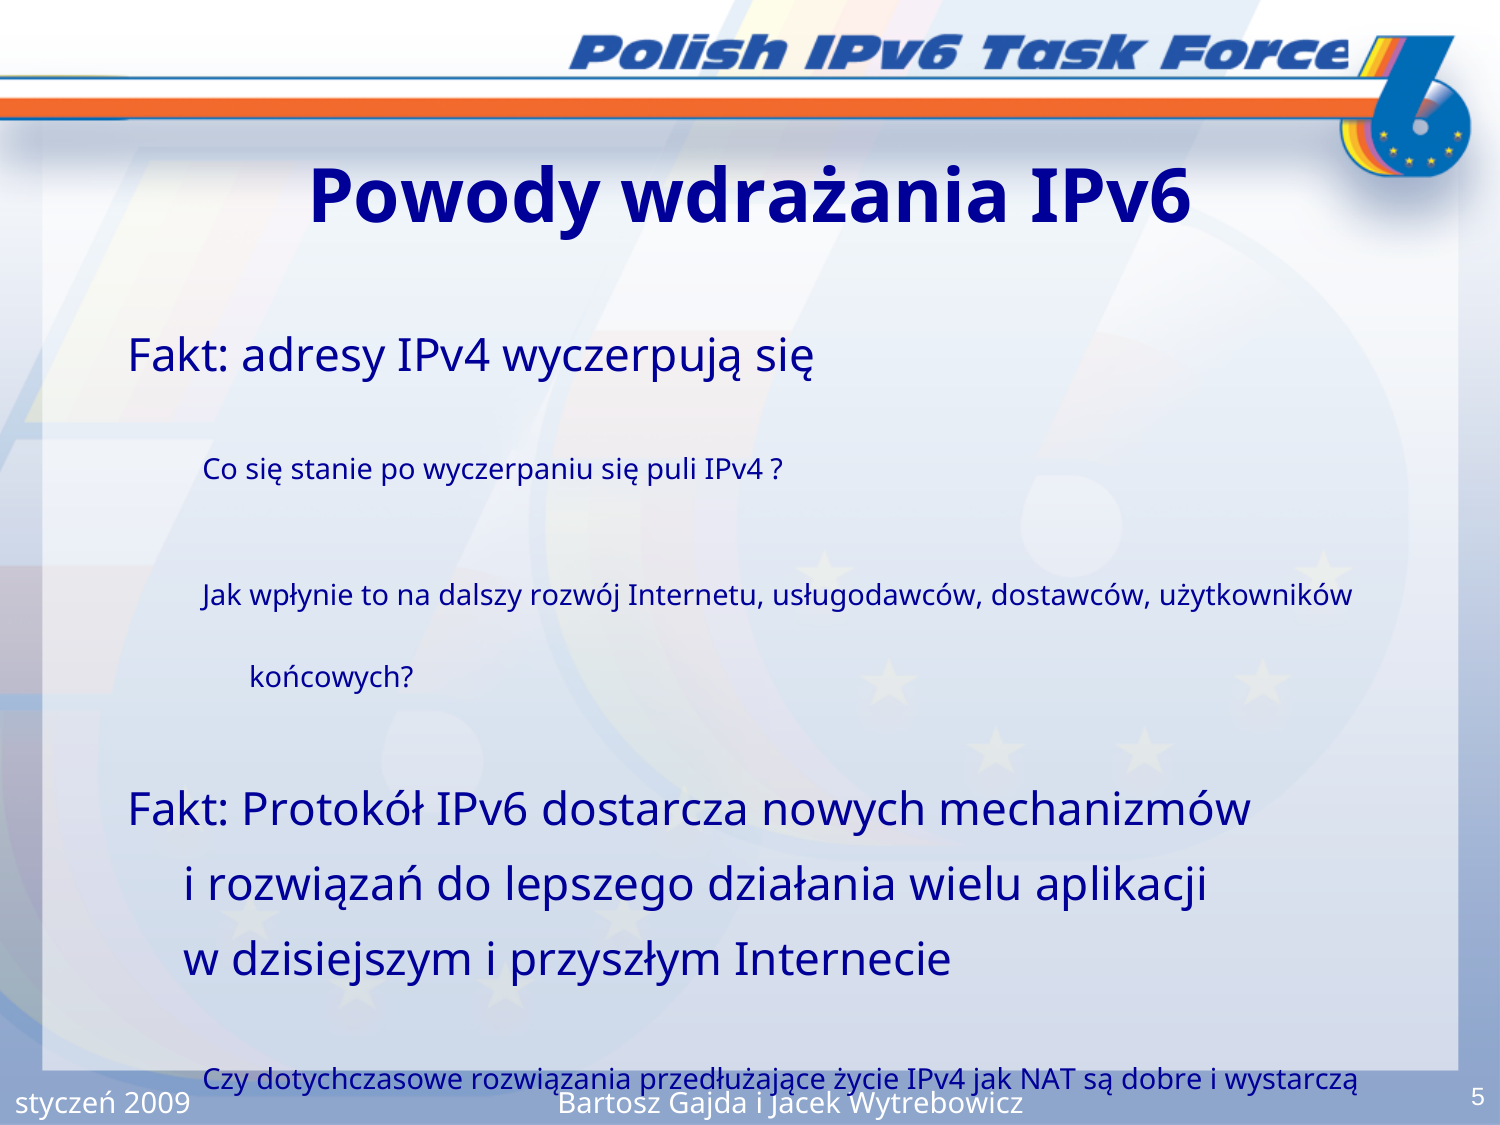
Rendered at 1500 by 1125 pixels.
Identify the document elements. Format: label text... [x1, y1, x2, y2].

picture [0, 0, 1500, 1125]
title Powody wdrażania IPv6 [112, 99, 1388, 288]
list Fakt: adresy IPv4 wyczerpują się Co się stanie po wyczerpaniu się puli IPv4 ? Jak wpłynie to na dalszy rozwój Internetu, usługodawców, dostawców, użytkowników końcowych? Fakt: Protokół IPv6 dostarcza nowych mechanizmów i rozwiązań do lepszego działania wielu aplikacji w dzisiejszym i przyszłym Internecie Czy dotychczasowe rozwiązania przedłużające życie IPv4 jak NAT są dobre i wystarczą na przyszłość dla nowych aplikacji? [112, 302, 1388, 1124]
